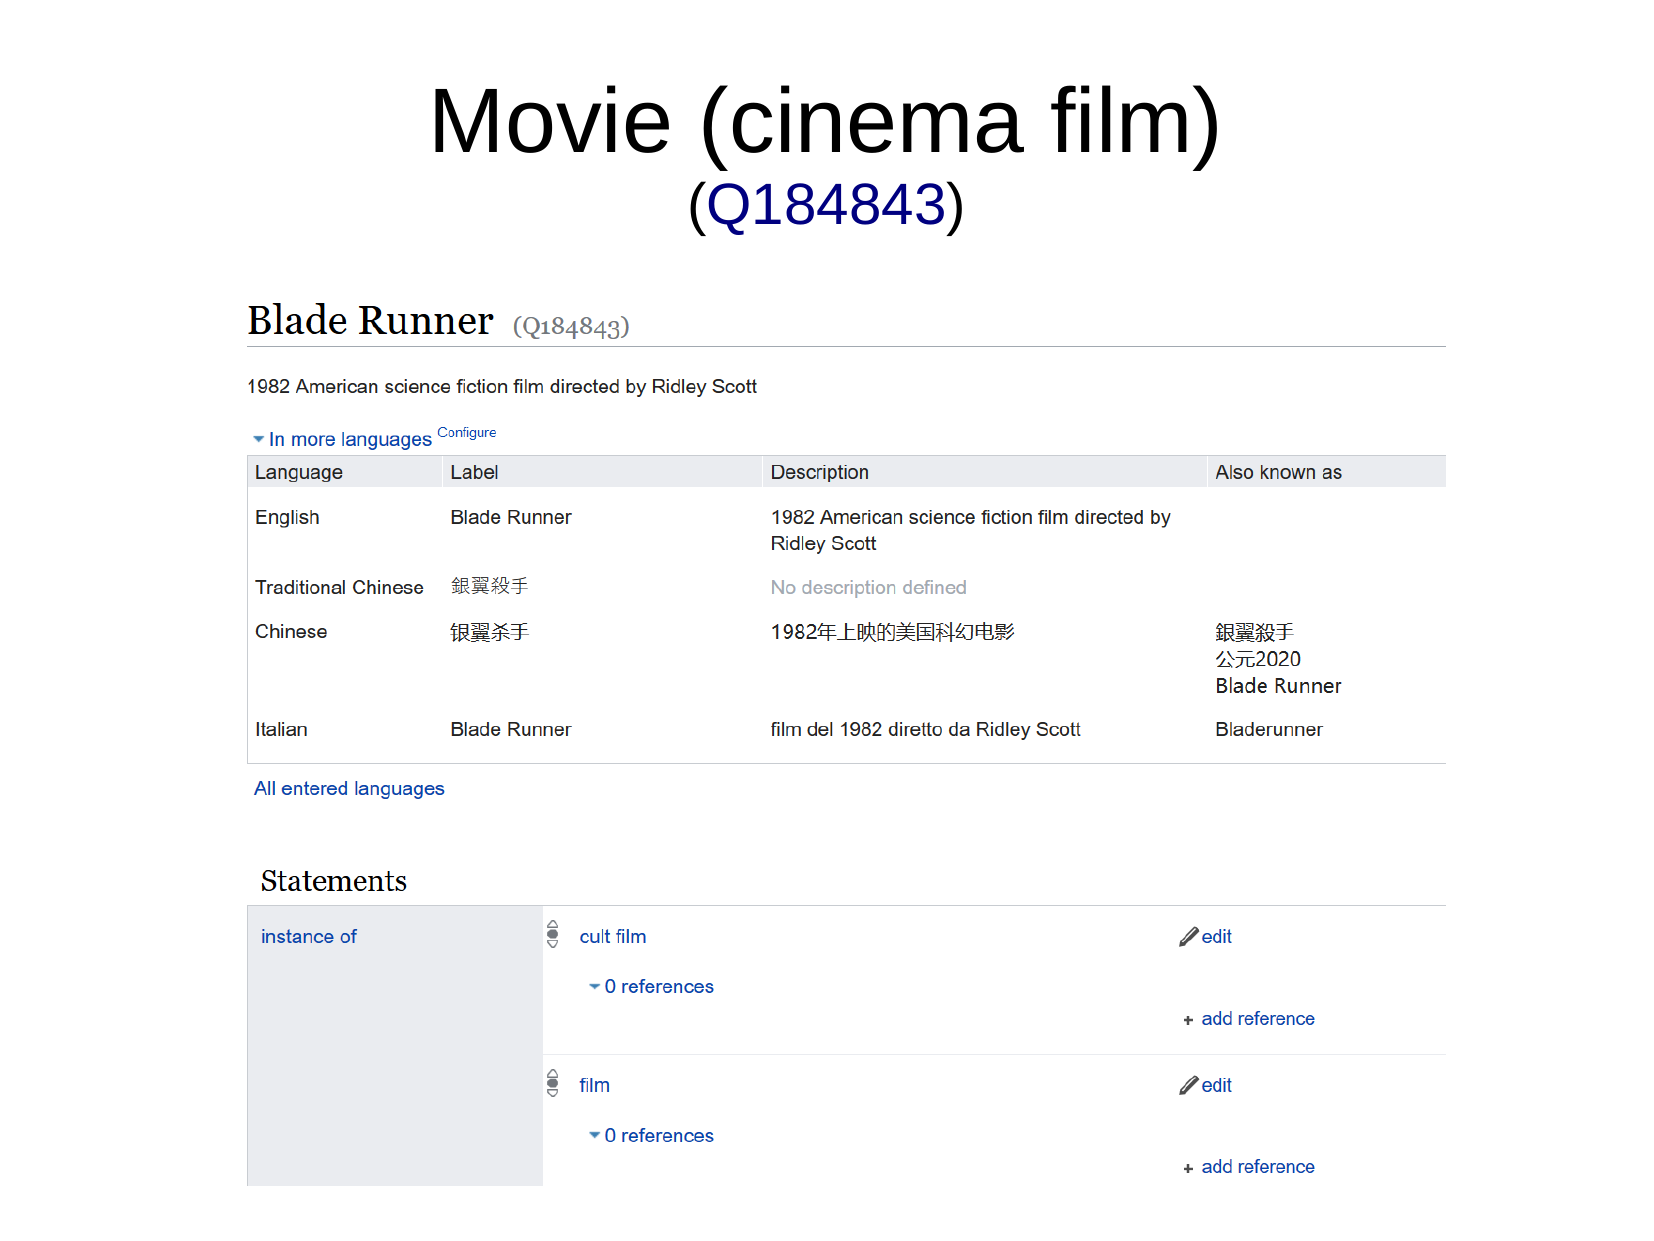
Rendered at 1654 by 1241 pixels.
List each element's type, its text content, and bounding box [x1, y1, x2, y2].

picture [235, 282, 1446, 1186]
title Movie (cinema film) (Q184843) [82, 49, 1571, 257]
